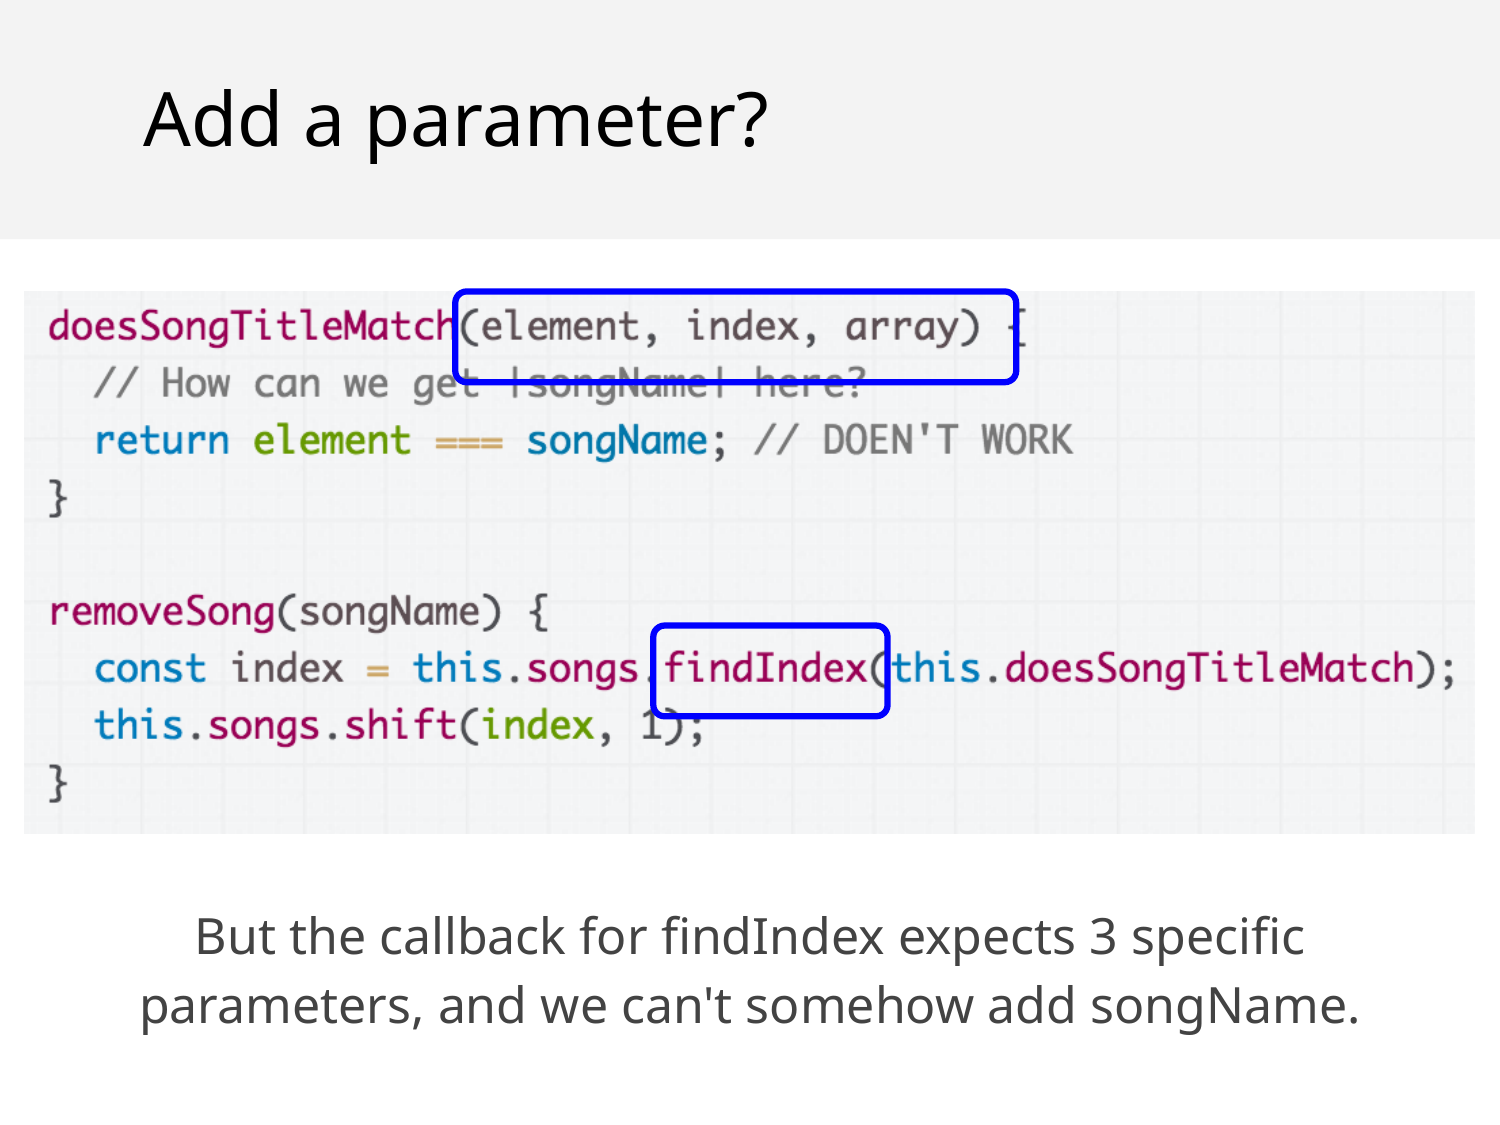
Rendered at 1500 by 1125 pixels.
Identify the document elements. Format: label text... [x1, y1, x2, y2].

picture [24, 291, 1475, 834]
list But the callback for findIndex expects 3 specific parameters, and we can't somehow add songName. [122, 880, 1378, 1066]
title Add a parameter? [128, 56, 1372, 183]
picture [459, 295, 1013, 379]
